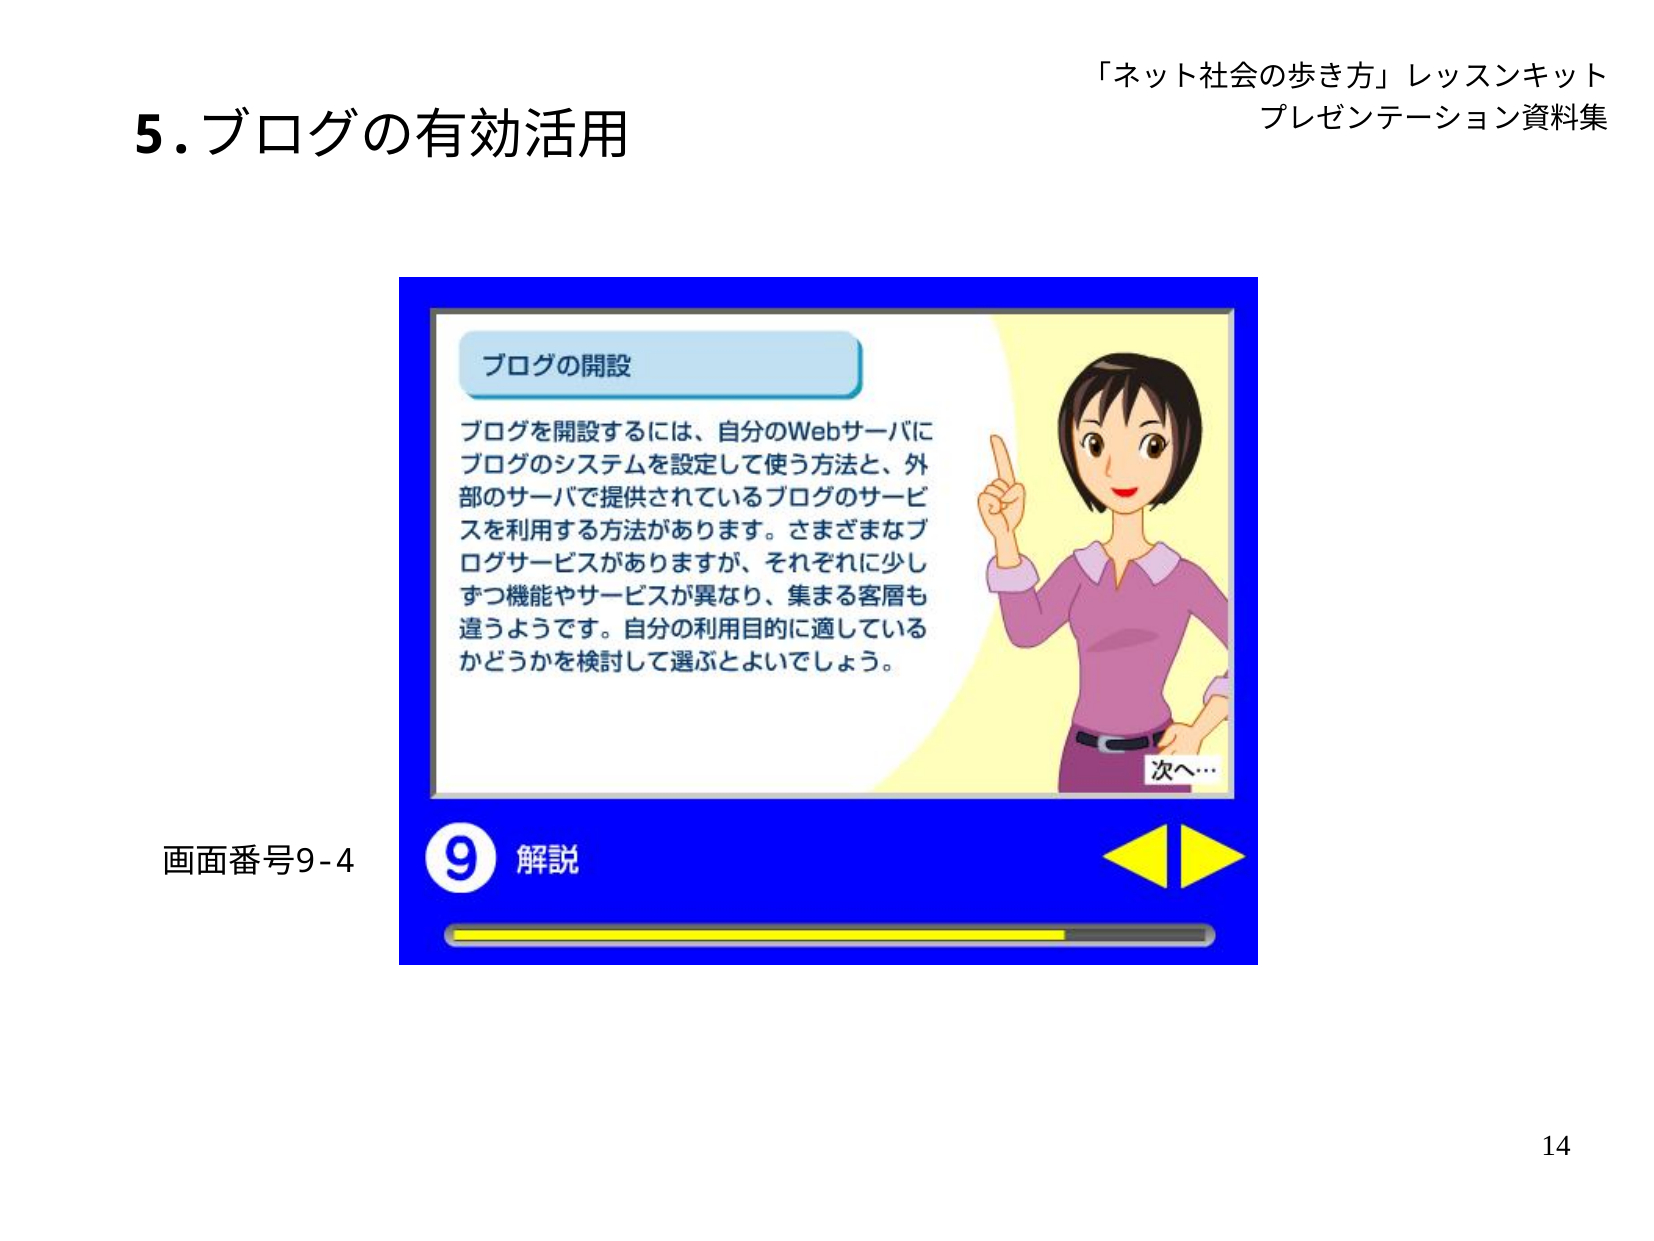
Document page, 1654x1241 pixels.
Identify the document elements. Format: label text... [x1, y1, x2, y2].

text_box 5.ブログの有効活用 [118, 88, 1093, 158]
picture [399, 277, 1258, 965]
text_box 画面番号9-4 [147, 826, 384, 875]
text_box 「ネット社会の歩き方」レッスンキット プレゼンテーション資料集 [1062, 44, 1625, 119]
